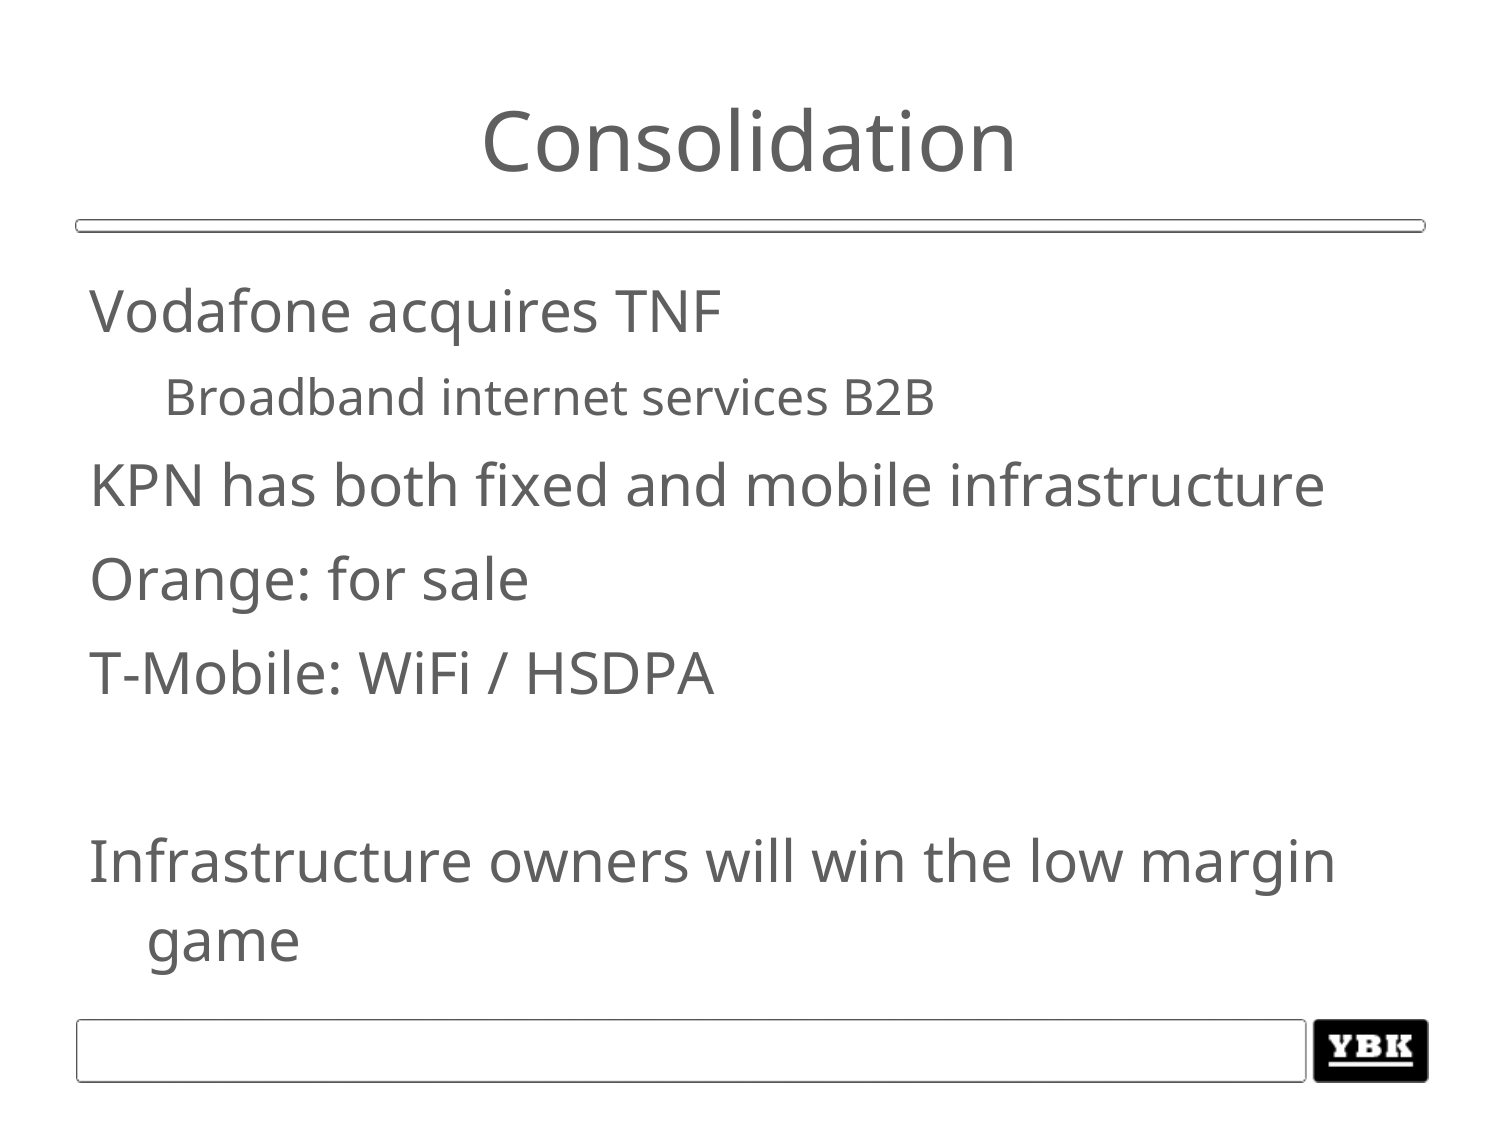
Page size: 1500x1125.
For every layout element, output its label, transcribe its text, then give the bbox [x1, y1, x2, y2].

picture [76, 1019, 1429, 1083]
title Consolidation [75, 45, 1426, 233]
list Vodafone acquires TNF Broadband internet services B2B KPN has both fixed and mobile infrastructure Orange: for sale T-Mobile: WiFi / HSDPA Infrastructure owners will win the low margin game [75, 262, 1426, 1006]
